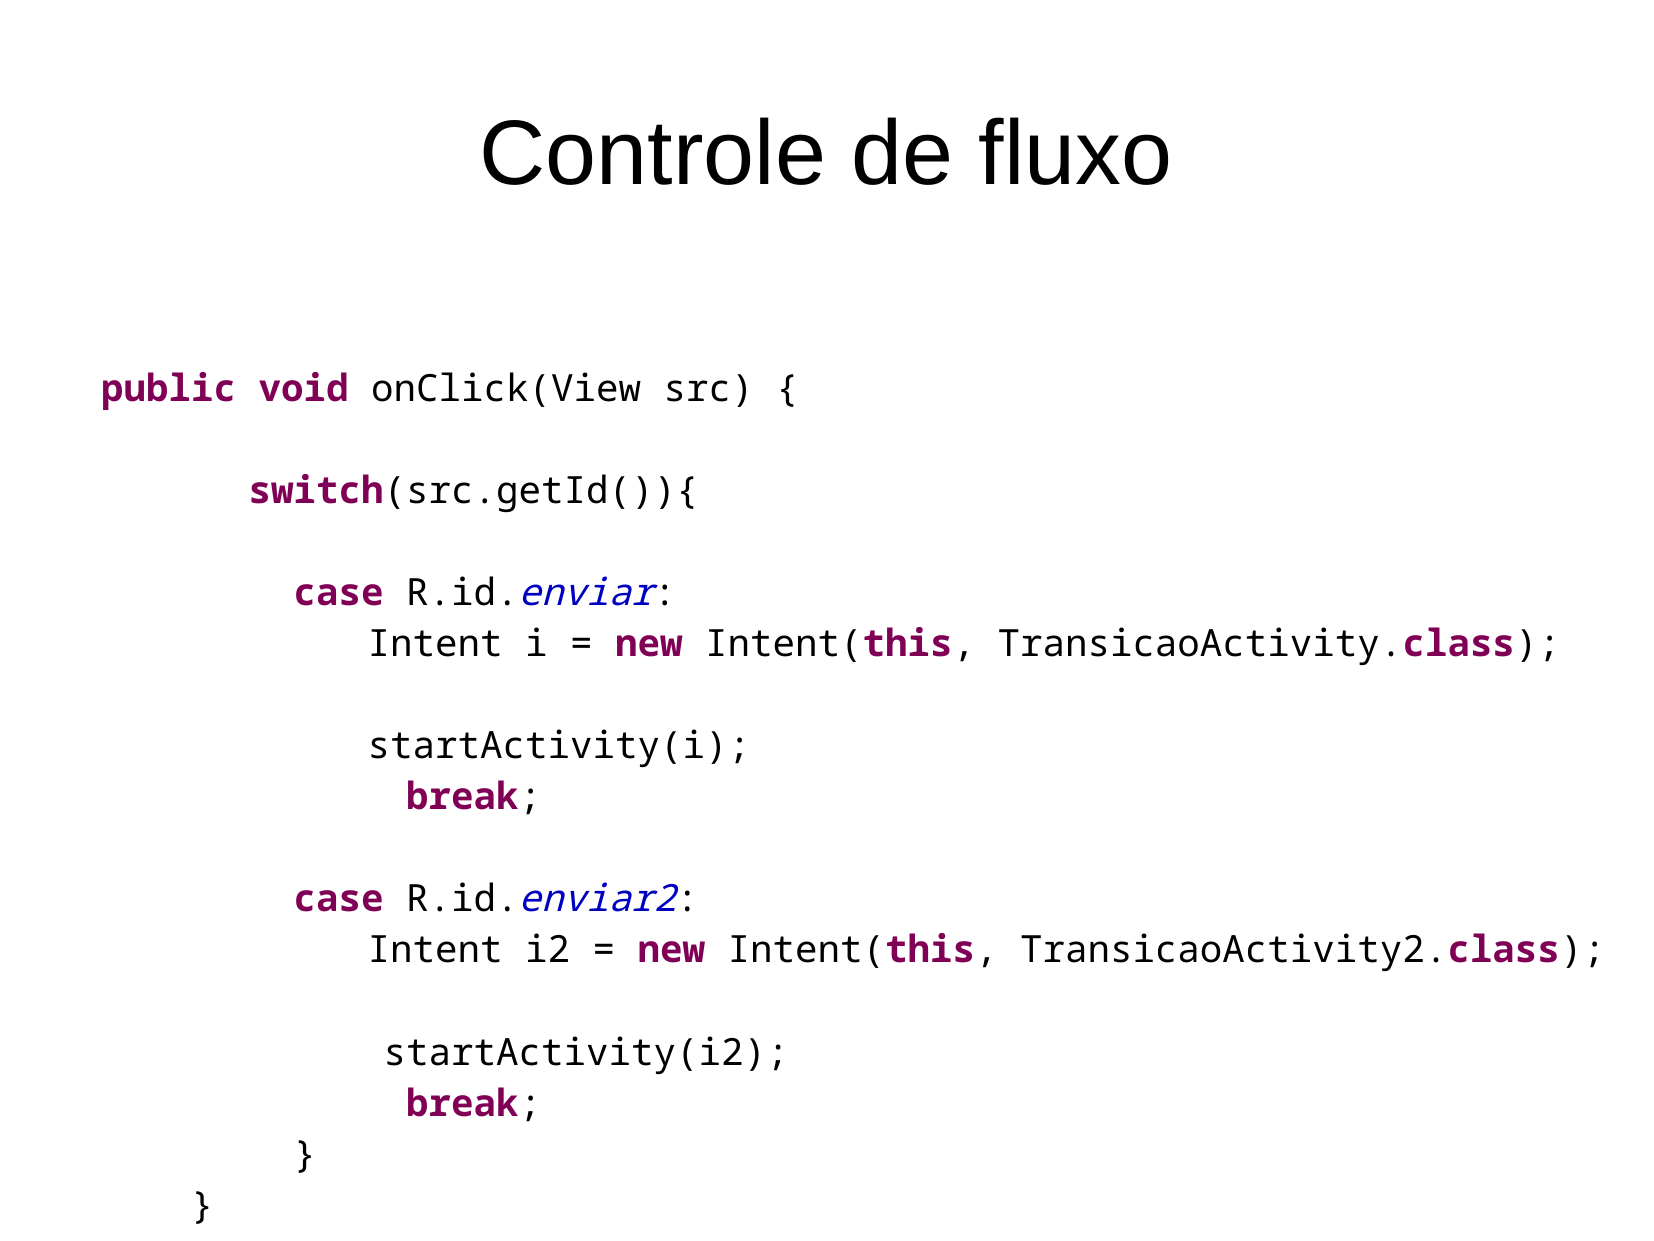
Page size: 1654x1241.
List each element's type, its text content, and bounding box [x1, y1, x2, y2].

title Controle de fluxo [82, 49, 1571, 257]
text_box public void onClick(View src) { switch(src.getId()){ case R.id.enviar: Intent i = new Intent(this, TransicaoActivity.class); startActivity(i); break; case R.id.enviar2: Intent i2 = new Intent(this, TransicaoActivity2.class); startActivity(i2); break; } } [86, 354, 1506, 1118]
